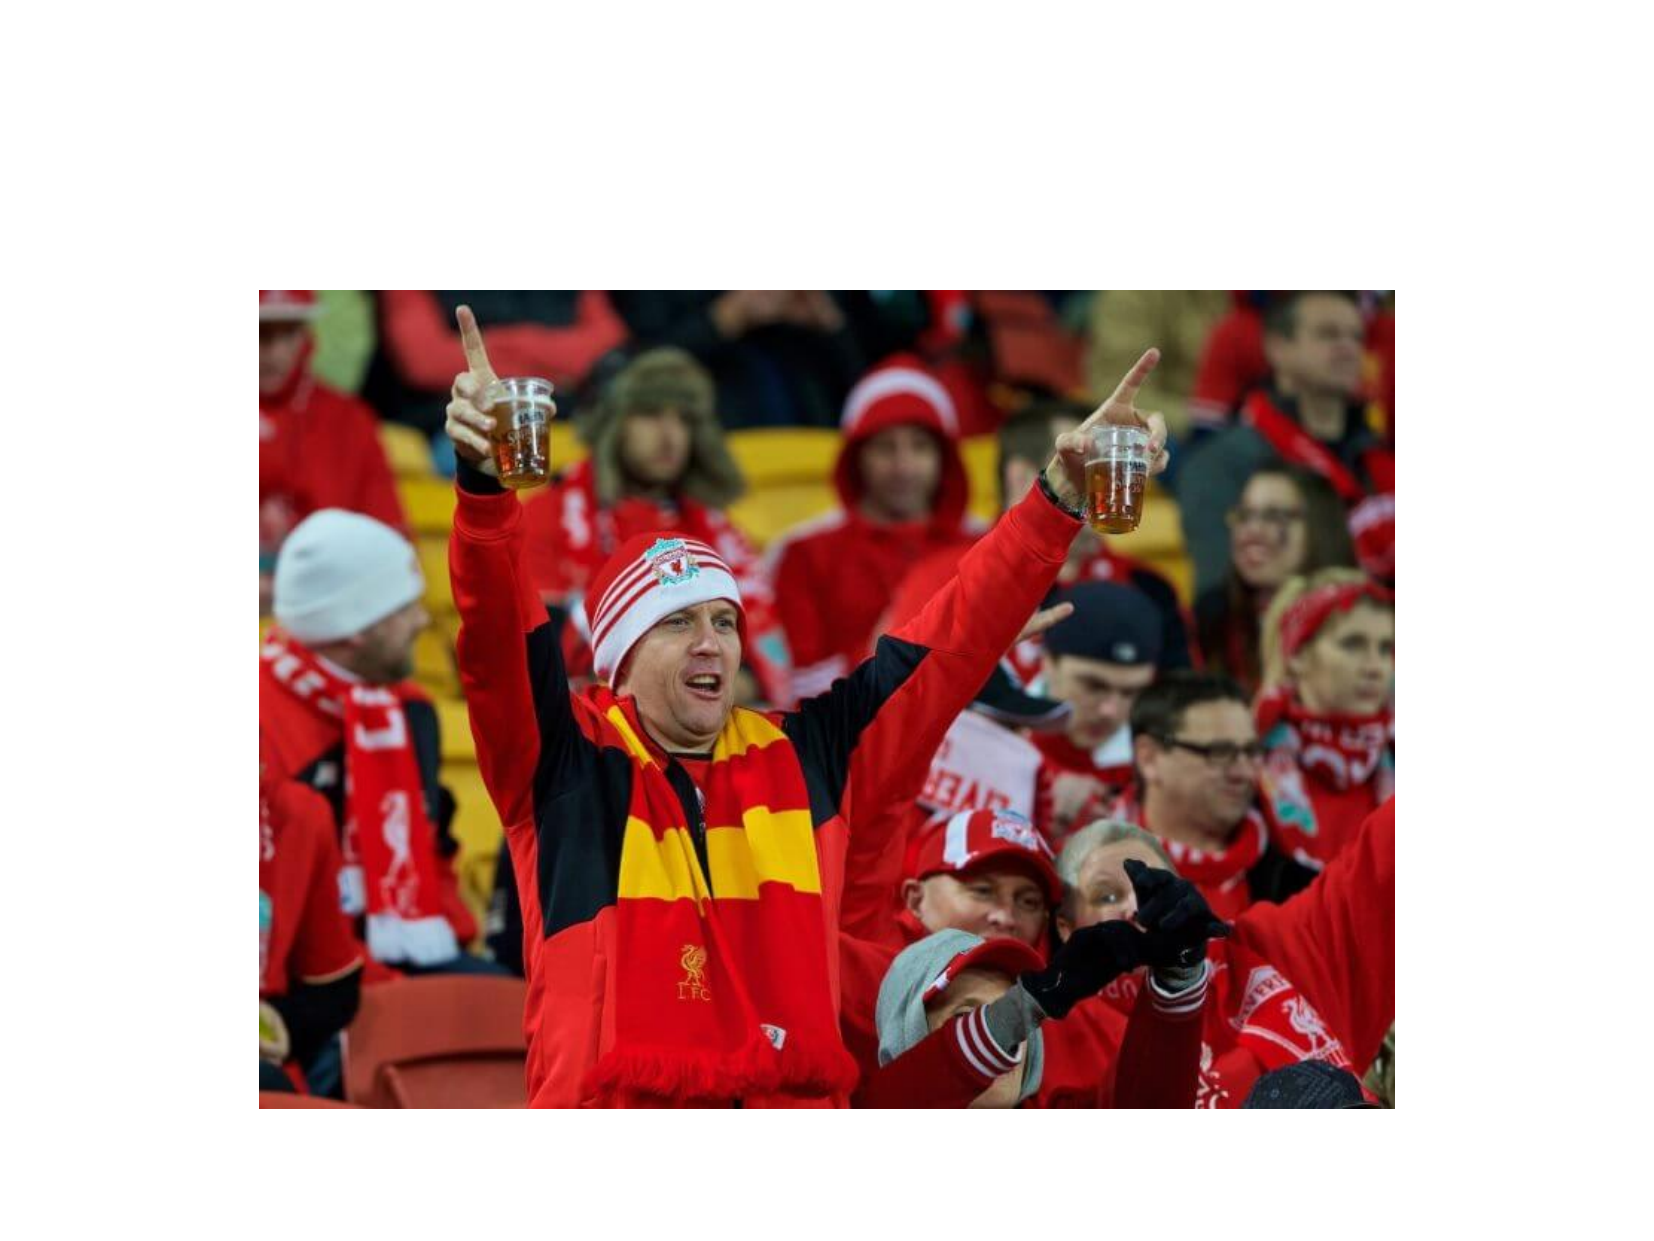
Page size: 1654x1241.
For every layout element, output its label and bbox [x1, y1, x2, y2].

picture [259, 290, 1395, 1109]
